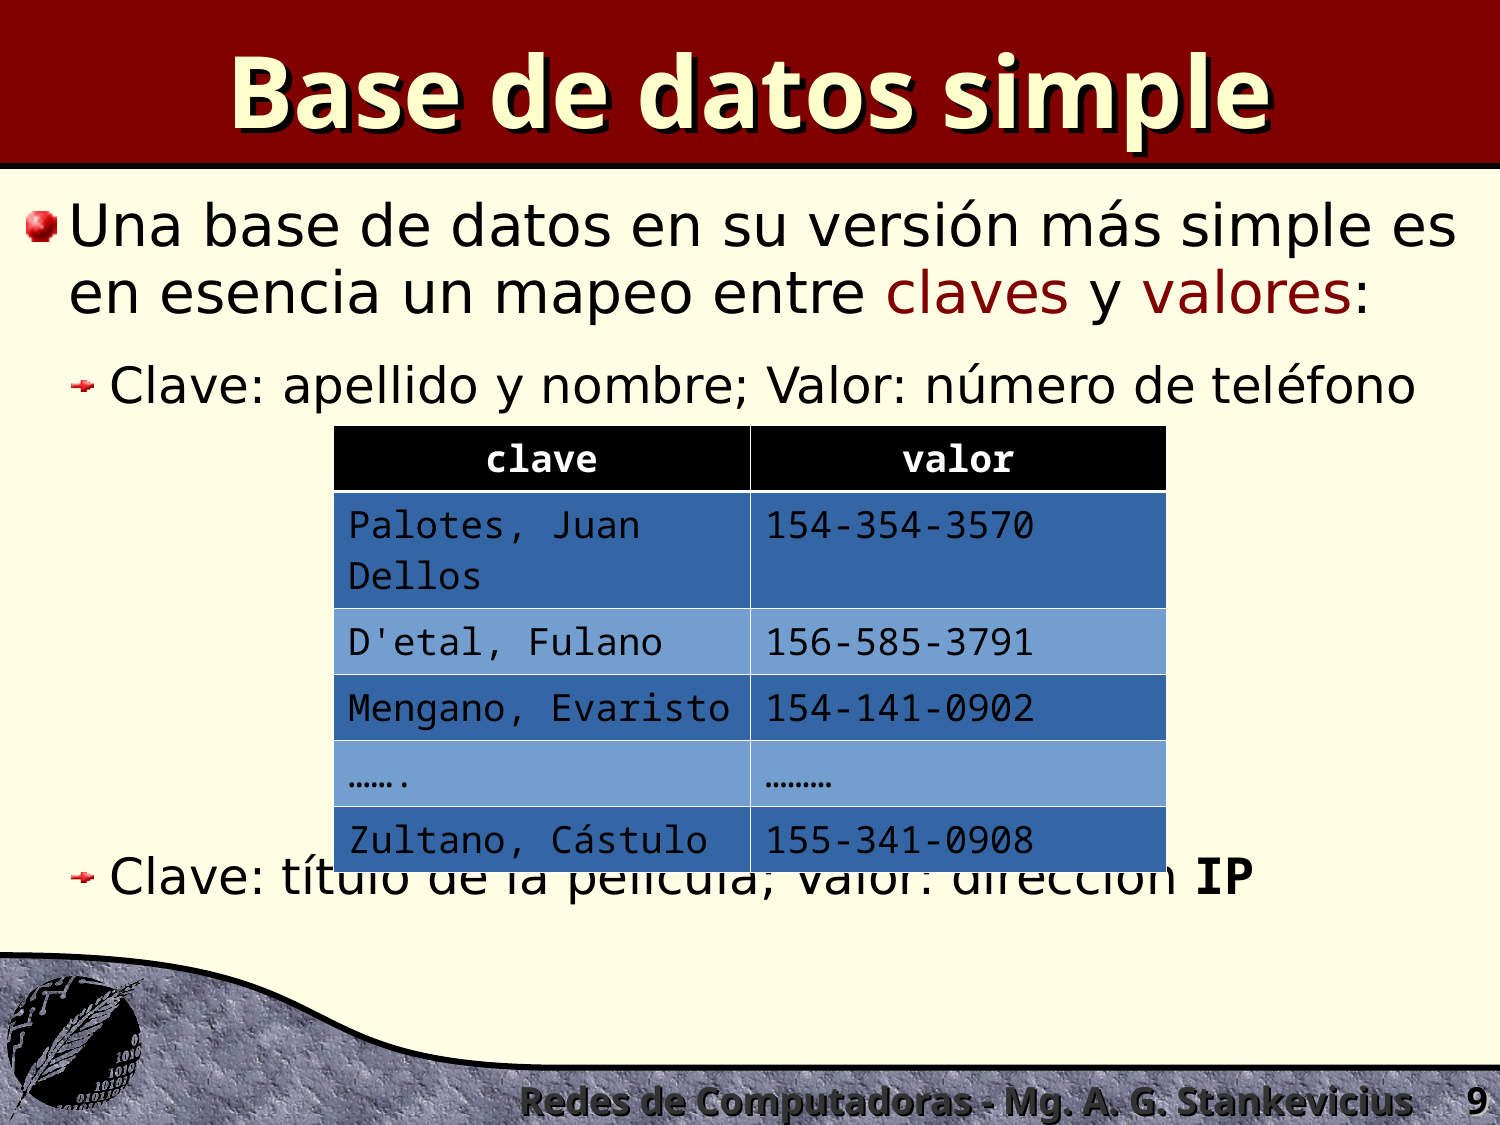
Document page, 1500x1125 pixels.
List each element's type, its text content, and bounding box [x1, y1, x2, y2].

table_cell D'etal, Fulano [334, 609, 750, 674]
table_cell 155-341-0908 [751, 807, 1166, 872]
table_cell Mengano, Evaristo [334, 675, 750, 740]
picture [790, 1100, 795, 1110]
table_cell 156-585-3791 [751, 609, 1166, 674]
table_cell ……… [751, 741, 1166, 806]
picture [0, 959, 1500, 1125]
table_header valor [751, 426, 1166, 490]
table_cell 154-141-0902 [751, 675, 1166, 740]
table_cell ……. [334, 741, 750, 806]
table_cell Zultano, Cástulo [334, 807, 750, 872]
table_header clave [334, 426, 750, 490]
table_cell Palotes, Juan Dellos [334, 493, 750, 608]
list Una base de datos en su versión más simple es en esencia un mapeo entre claves y valores: Clave: apellido y nombre; Valor: número de teléfono Clave: título de la película; Valor: dirección IP [11, 192, 1486, 907]
picture [1047, 1100, 1054, 1110]
table_cell 154-354-3570 [751, 493, 1166, 608]
title Base de datos simple [15, 5, 1485, 160]
